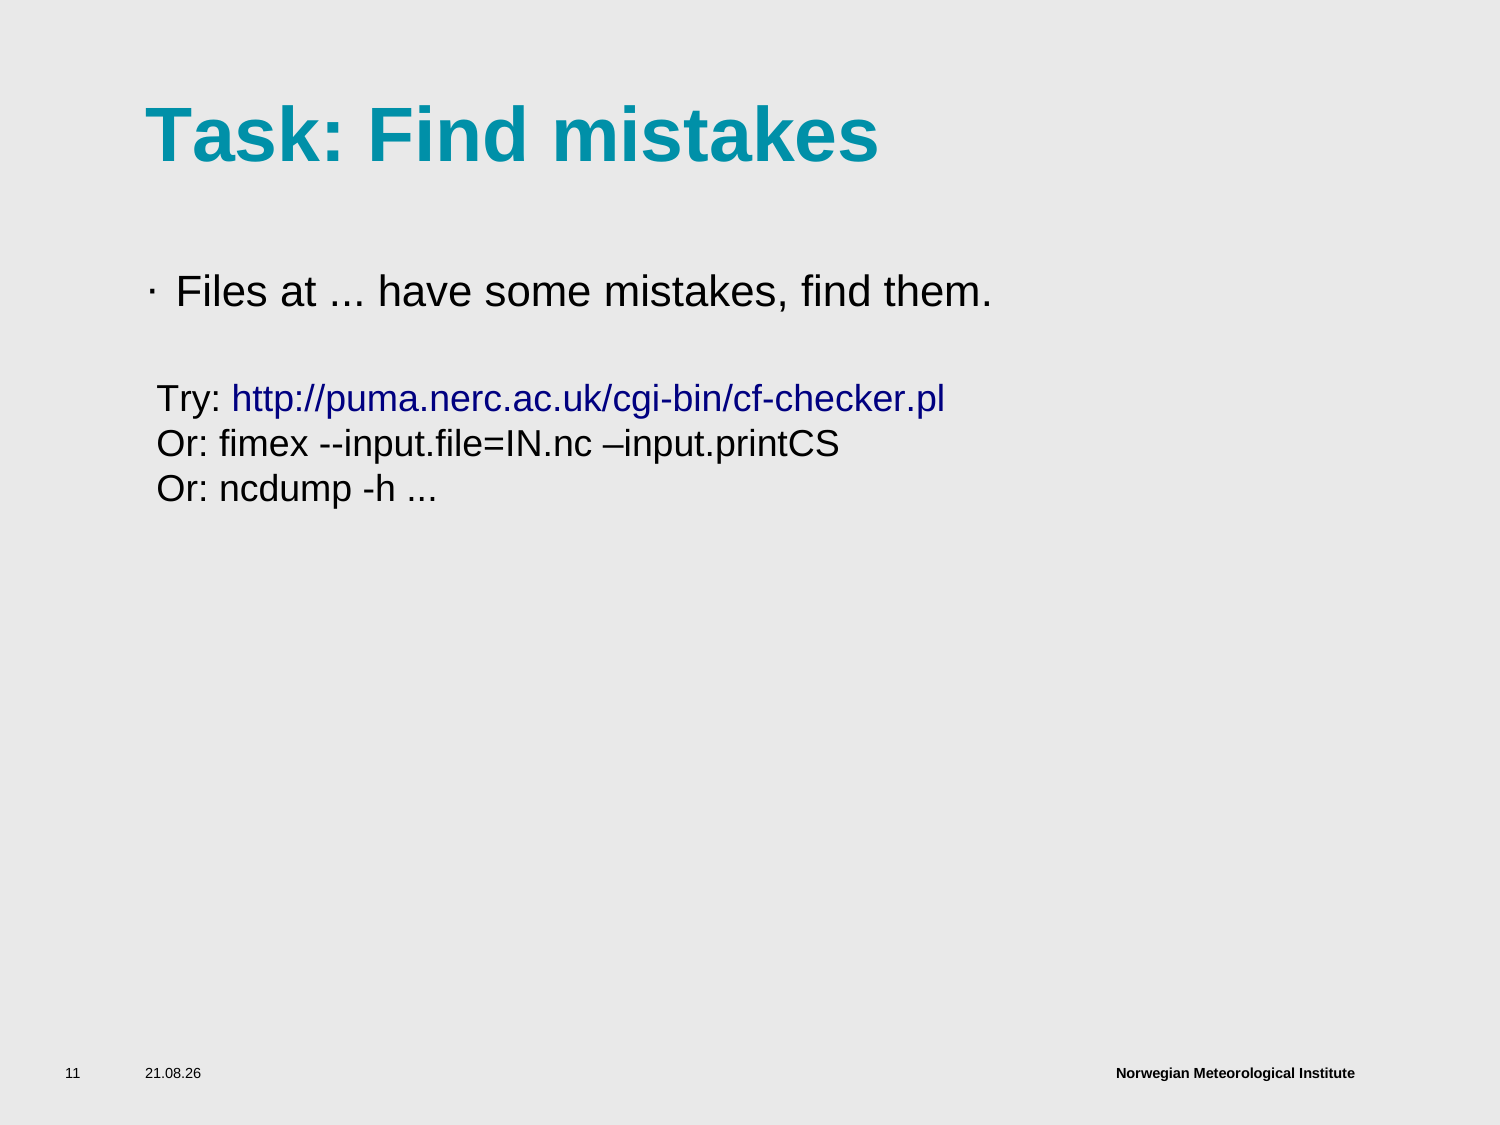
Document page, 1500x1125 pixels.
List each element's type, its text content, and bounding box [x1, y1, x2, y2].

list Files at ... have some mistakes, find them. [145, 262, 1355, 355]
text_box Try: http://puma.nerc.ac.uk/cgi-bin/cf-checker.pl Or: fimex --input.file=IN.nc –input.printCS Or: ncdump -h ... [141, 366, 1359, 516]
title Task: Find mistakes [145, 83, 1355, 178]
